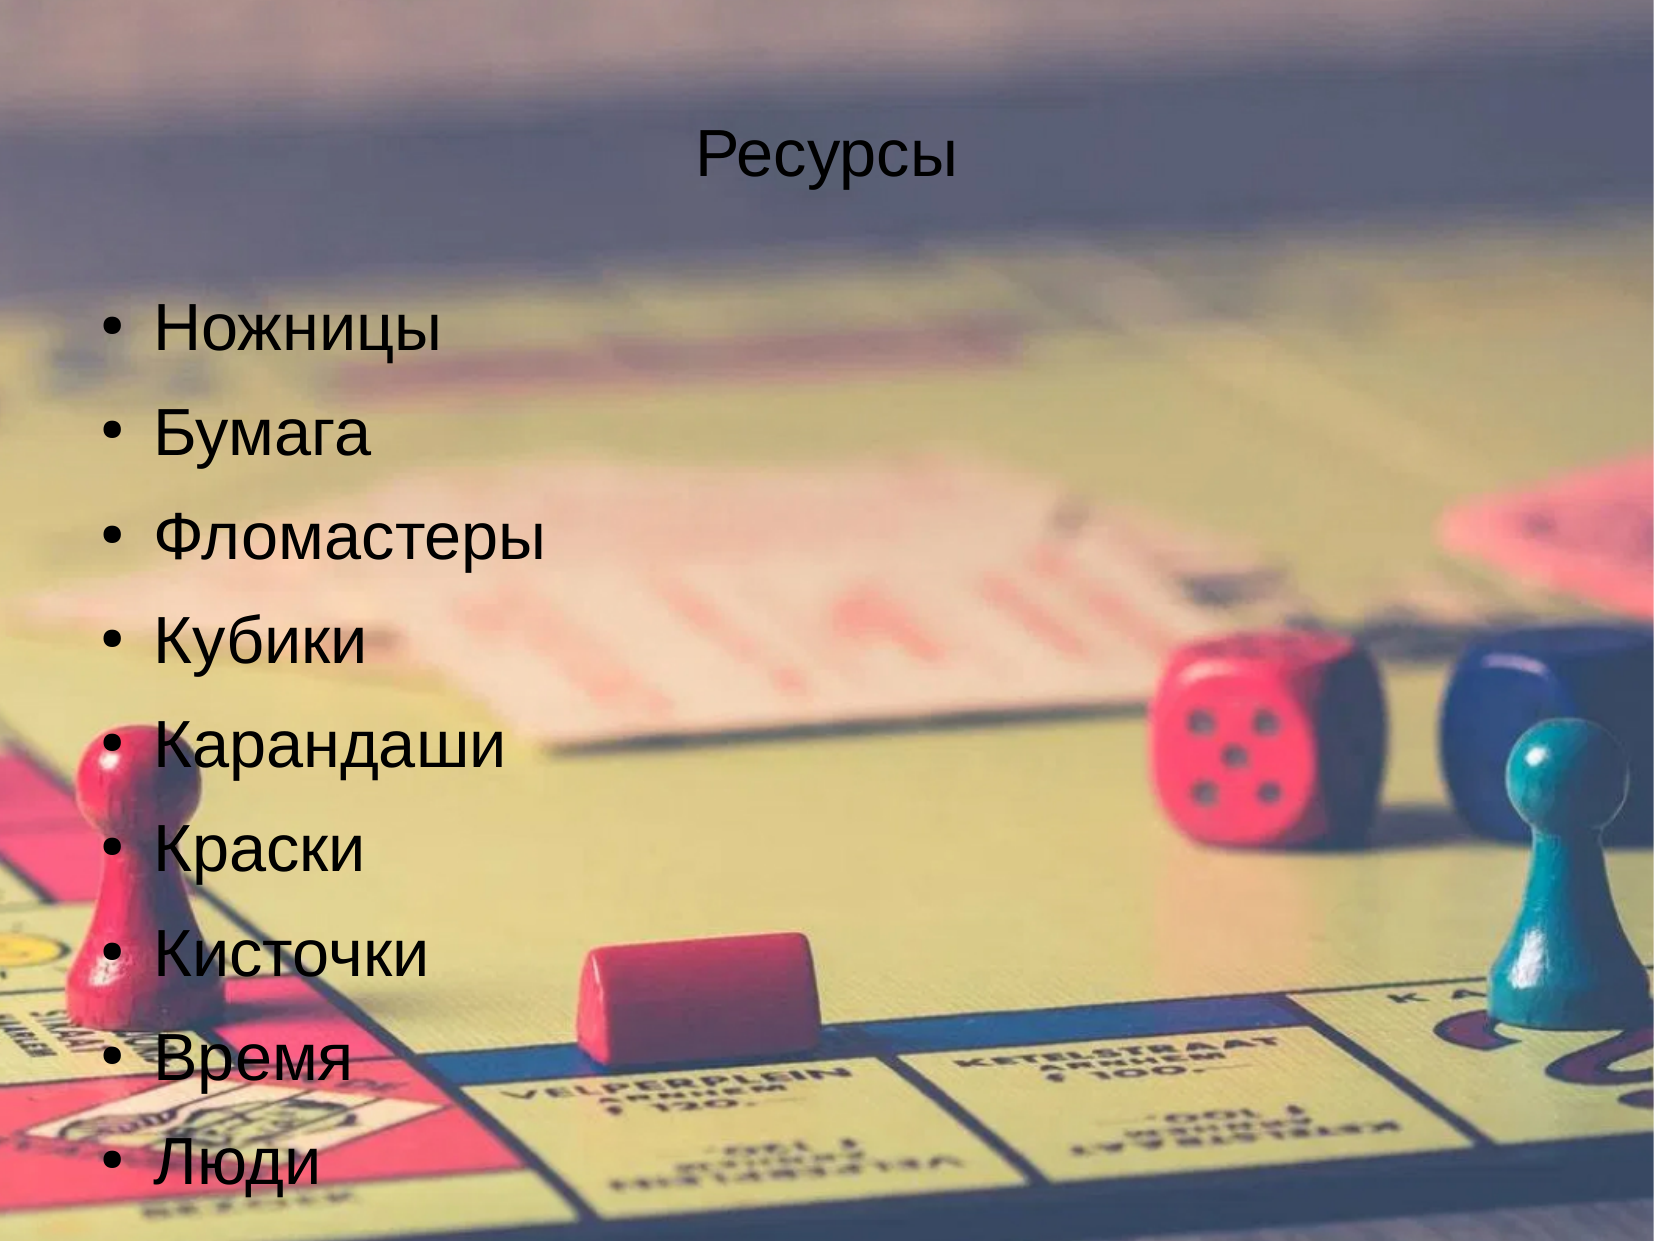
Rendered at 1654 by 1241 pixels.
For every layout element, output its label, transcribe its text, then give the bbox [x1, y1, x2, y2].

list Ножницы Бумага Фломастеры Кубики Карандаши Краски Кисточки Время Люди [82, 290, 1571, 1199]
title Ресурсы [82, 49, 1571, 257]
text_box [0, 0, 1654, 1241]
